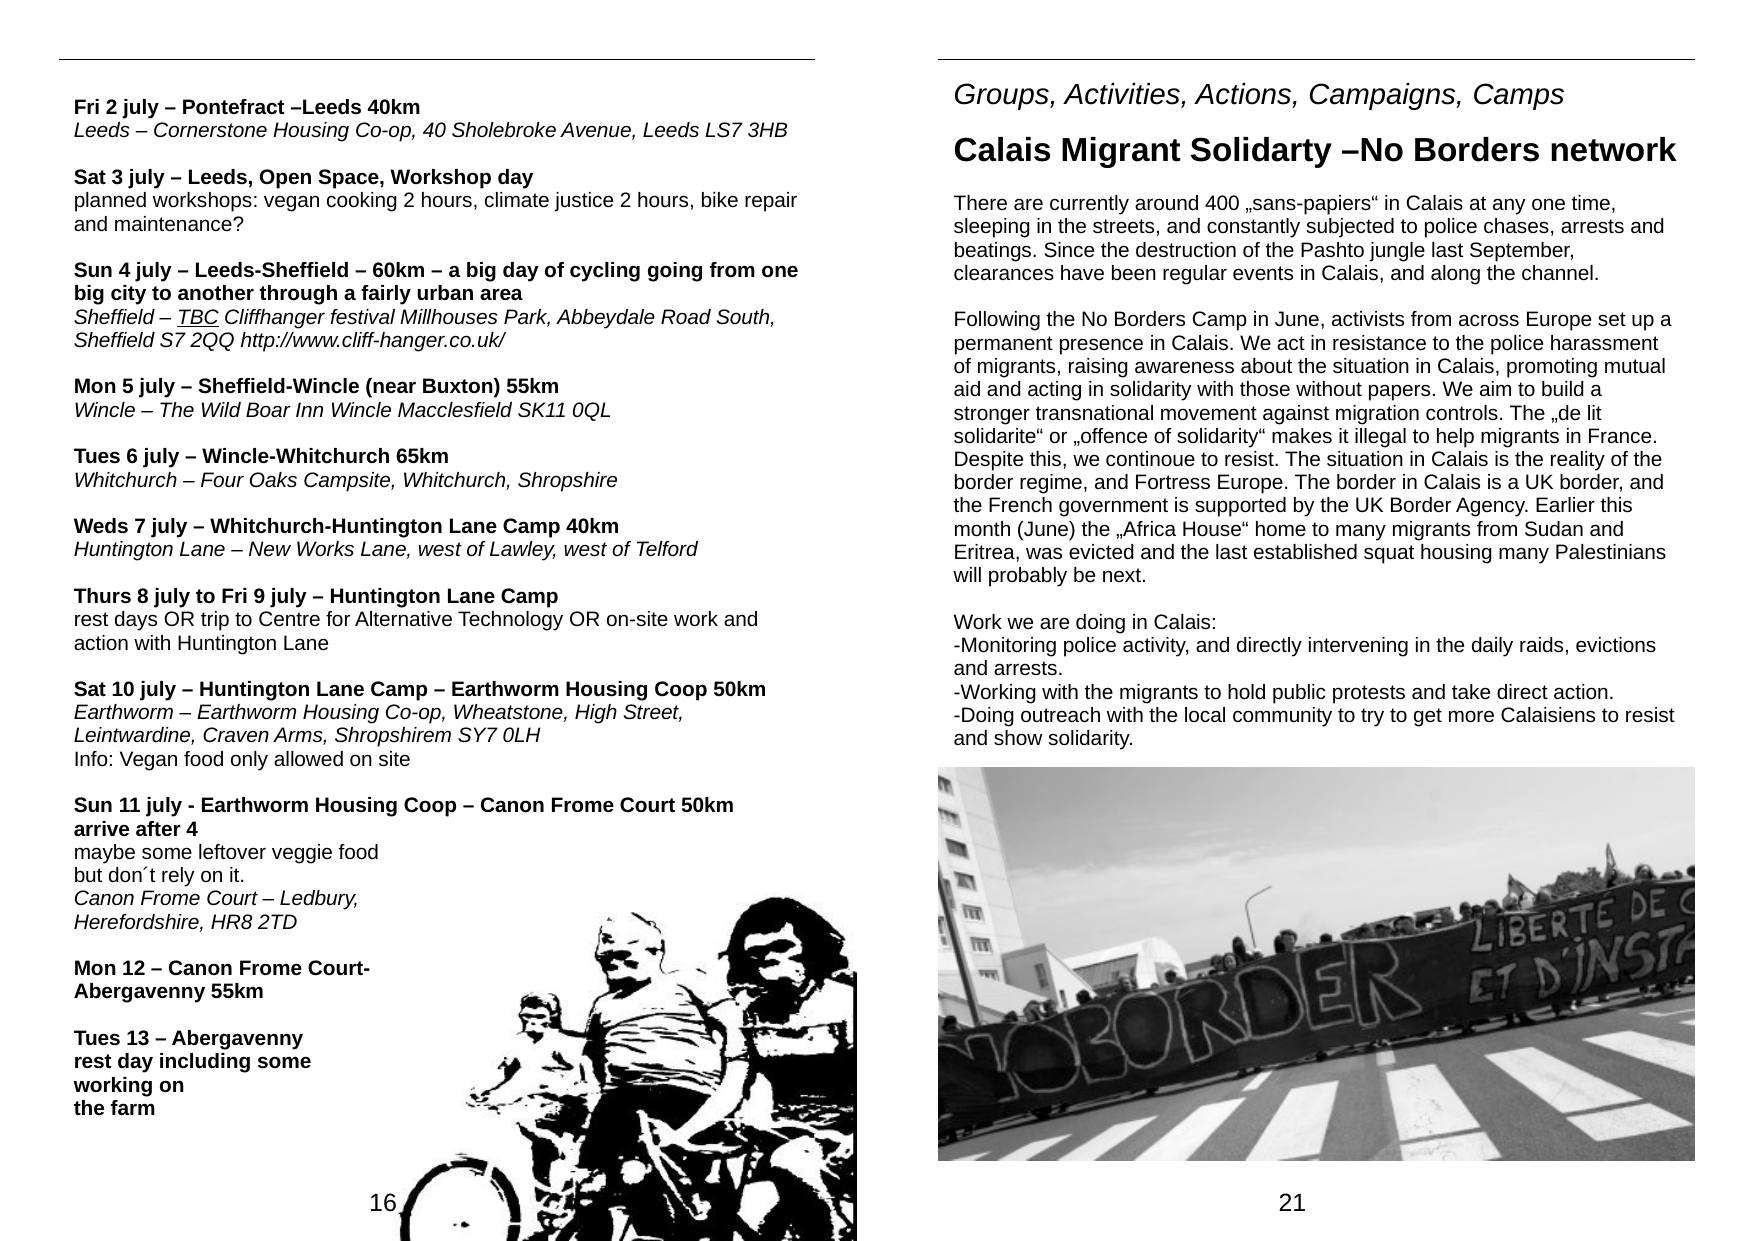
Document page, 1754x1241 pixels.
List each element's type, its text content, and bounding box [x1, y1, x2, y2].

text_box Fri 2 july – Pontefract –Leeds 40km Leeds – Cornerstone Housing Co-op, 40 Sholebroke Avenue, Leeds LS7 3HB Sat 3 july – Leeds, Open Space, Workshop day planned workshops: vegan cooking 2 hours, climate justice 2 hours, bike repair and maintenance? Sun 4 july – Leeds-Sheffield – 60km – a big day of cycling going from one big city to another through a fairly urban area Sheffield – TBC Cliffhanger festival Millhouses Park, Abbeydale Road South, Sheffield S7 2QQ http://www.cliff-hanger.co.uk/ Mon 5 july – Sheffield-Wincle (near Buxton) 55km Wincle – The Wild Boar Inn Wincle Macclesfield SK11 0QL Tues 6 july – Wincle-Whitchurch 65km Whitchurch – Four Oaks Campsite, Whitchurch, Shropshire Weds 7 july – Whitchurch-Huntington Lane Camp 40km Huntington Lane – New Works Lane, west of Lawley, west of Telford Thurs 8 july to Fri 9 july – Huntington Lane Camp rest days OR trip to Centre for Alternative Technology OR on-site work and action with Huntington Lane Sat 10 july – Huntington Lane Camp – Earthworm Housing Coop 50km Earthworm – Earthworm Housing Co-op, Wheatstone, High Street, Leintwardine, Craven Arms, Shropshirem SY7 0LH Info: Vegan food only allowed on site Sun 11 july - Earthworm Housing Coop – Canon Frome Court 50km arrive after 4 maybe some leftover veggie food but don´t rely on it. Canon Frome Court – Ledbury, Herefordshire, HR8 2TD Mon 12 – Canon Frome Court- Abergavenny 55km Tues 13 – Abergavenny rest day including some working on the farm [59, 88, 815, 1138]
text_box Calais Migrant Solidarty –No Borders network There are currently around 400 „sans-papiers“ in Calais at any one time, sleeping in the streets, and constantly subjected to police chases, arrests and beatings. Since the destruction of the Pashto jungle last September, clearances have been regular events in Calais, and along the channel. Following the No Borders Camp in June, activists from across Europe set up a permanent presence in Calais. We act in resistance to the police harassment of migrants, raising awareness about the situation in Calais, promoting mutual aid and acting in solidarity with those without papers. We aim to build a stronger transnational movement against migration controls. The „de lit solidarite“ or „offence of solidarity“ makes it illegal to help migrants in France. Despite this, we continoue to resist. The situation in Calais is the reality of the border regime, and Fortress Europe. The border in Calais is a UK border, and the French government is supported by the UK Border Agency. Earlier this month (June) the „Africa House“ home to many migrants from Sudan and Eritrea, was evicted and the last established squat housing many Palestinians will probably be next. Work we are doing in Calais: -Monitoring police activity, and directly intervening in the daily raids, evictions and arrests. -Working with the migrants to hold public protests and take direct action. -Doing outreach with the local community to try to get more Calaisiens to resist and show solidarity. [938, 124, 1695, 752]
picture [383, 883, 857, 1241]
text_box 21 [1263, 1181, 1353, 1224]
text_box 16 [354, 1181, 443, 1224]
picture [938, 767, 1695, 1161]
text_box Groups, Activities, Actions, Campaigns, Camps [938, 70, 1695, 119]
